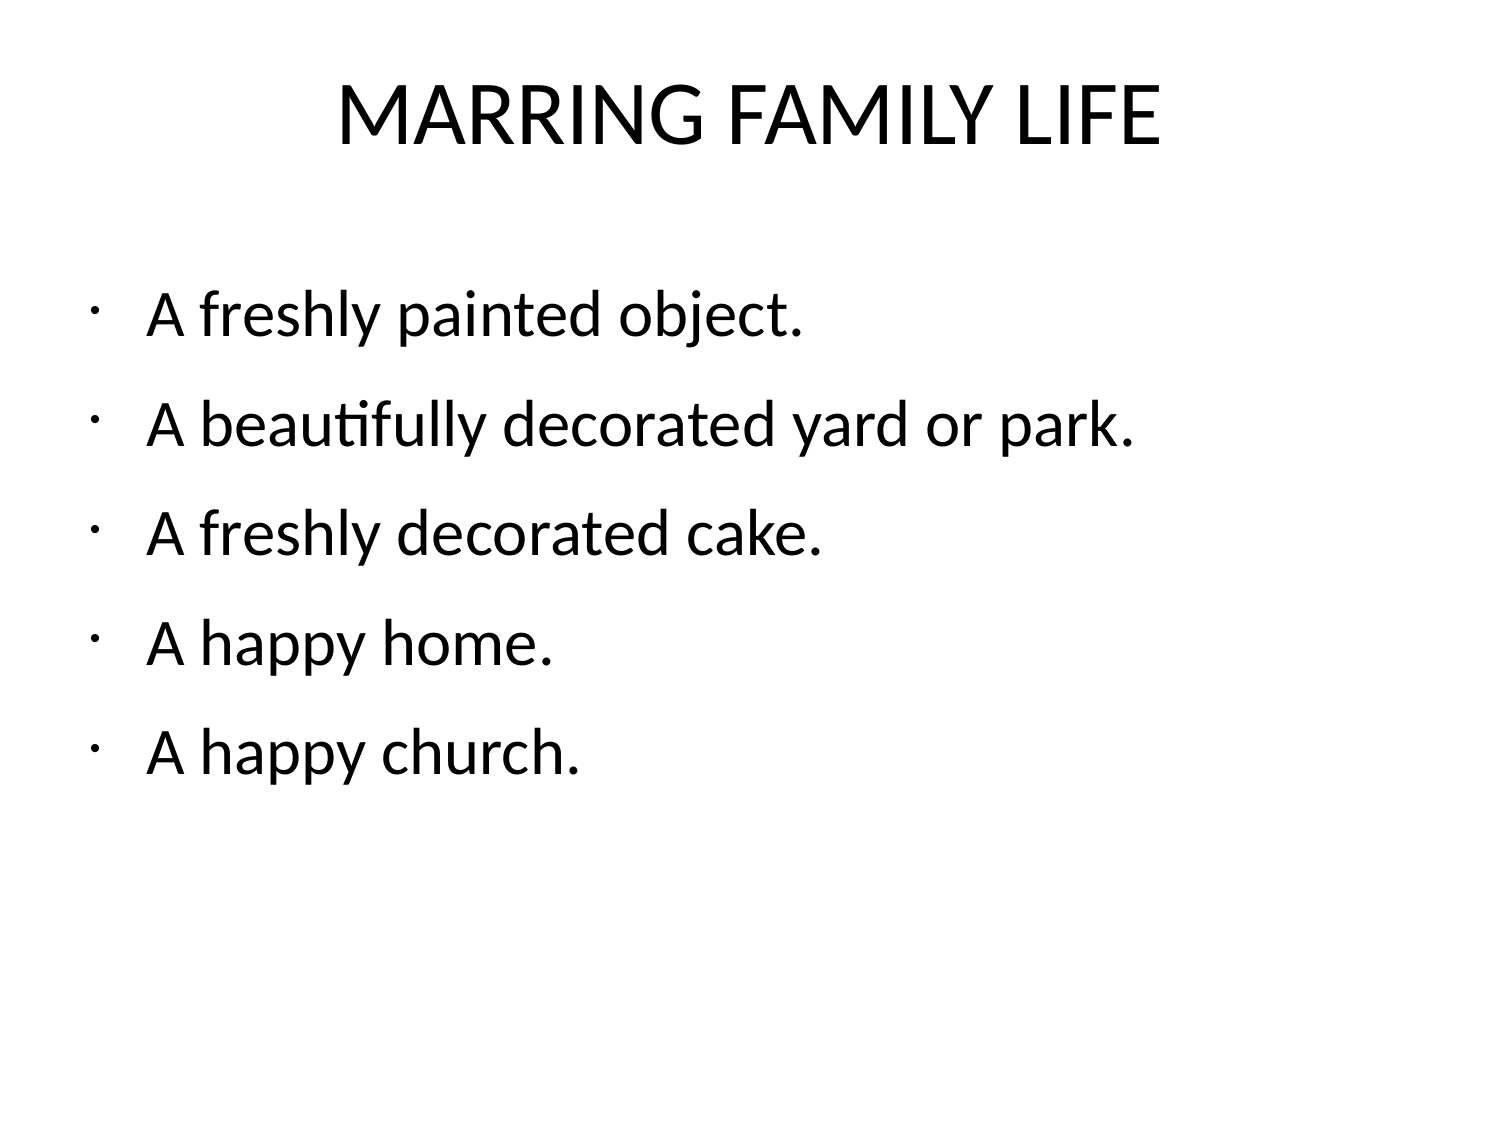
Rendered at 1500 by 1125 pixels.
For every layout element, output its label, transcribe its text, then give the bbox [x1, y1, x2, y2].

list A freshly painted object. A beautifully decorated yard or park. A freshly decorated cake. A happy home. A happy church. [75, 262, 1425, 1005]
title MARRING FAMILY LIFE [75, 45, 1425, 233]
